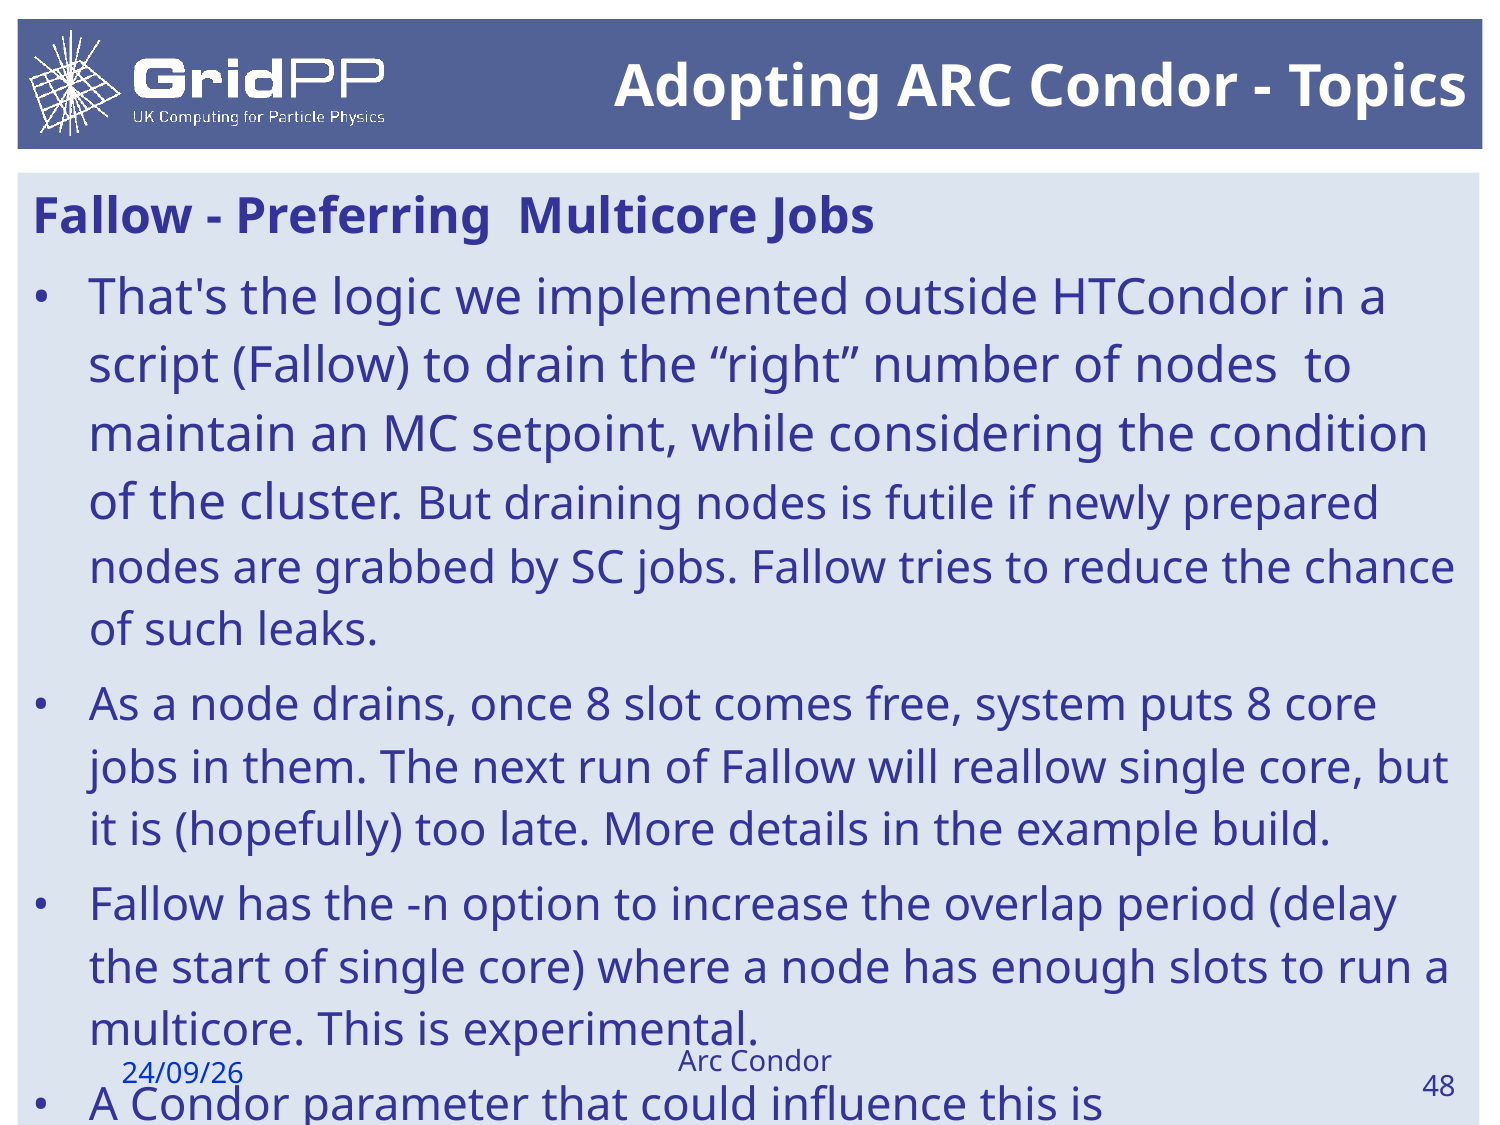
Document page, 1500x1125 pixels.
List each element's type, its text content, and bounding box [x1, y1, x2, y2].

text_box <number> [1388, 1059, 1471, 1094]
text_box 02/03/16 [29, 1046, 337, 1095]
picture [29, 30, 384, 136]
list Fallow - Preferring Multicore Jobs That's the logic we implemented outside HTCondor in a script (Fallow) to drain the “right” number of nodes to maintain an MC setpoint, while considering the condition of the cluster. But draining nodes is futile if newly prepared nodes are grabbed by SC jobs. Fallow tries to reduce the chance of such leaks. As a node drains, once 8 slot comes free, system puts 8 core jobs in them. The next run of Fallow will reallow single core, but it is (hopefully) too late. More details in the example build. Fallow has the -n option to increase the overlap period (delay the start of single core) where a node has enough slots to run a multicore. This is experimental. A Condor parameter that could influence this is GROUP_SORT_EXPR, but we use the following method instead. [17, 172, 1480, 1061]
text_box Arc Condor [536, 1034, 975, 1094]
title Adopting ARC Condor - Topics [513, 19, 1483, 149]
